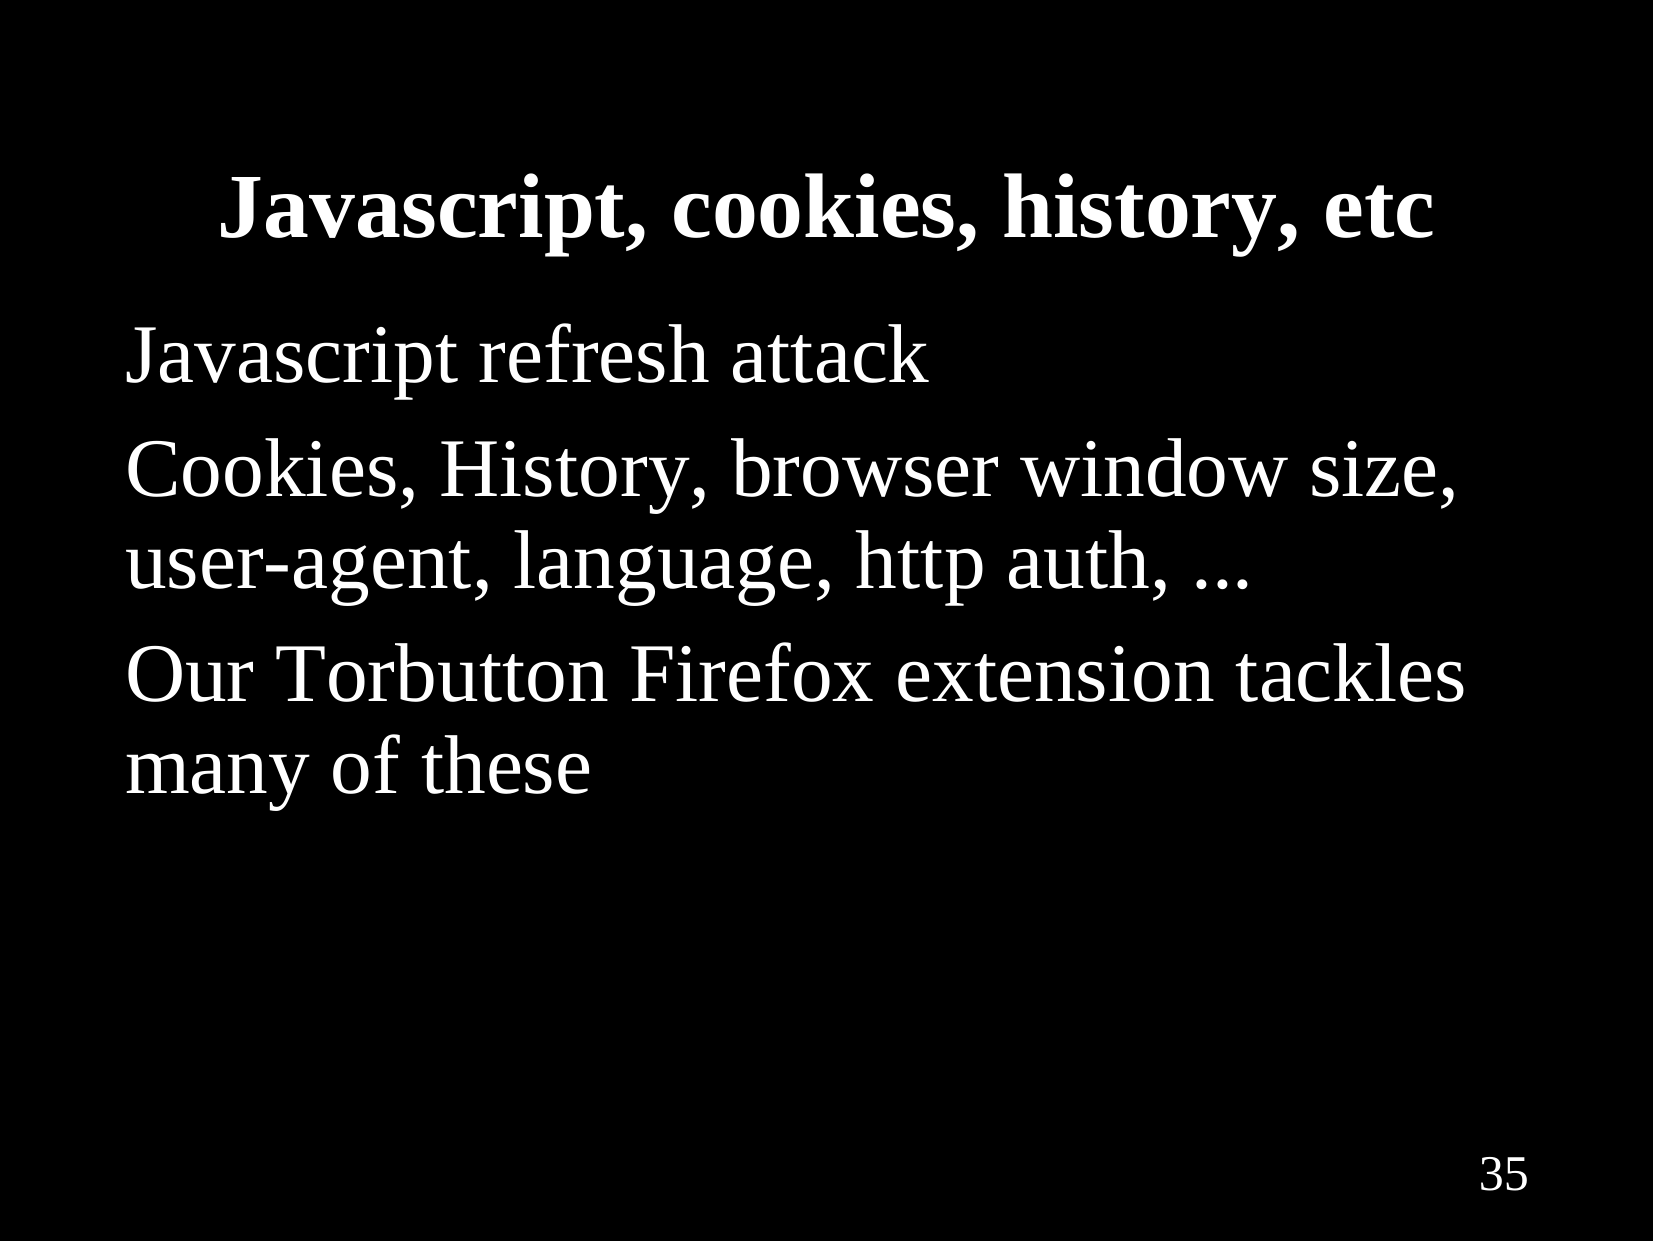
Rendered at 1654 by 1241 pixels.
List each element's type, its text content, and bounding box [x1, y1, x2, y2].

title Javascript, cookies, history, etc [121, 103, 1534, 311]
list Javascript refresh attack Cookies, History, browser window size, user-agent, language, http auth, ... Our Torbutton Firefox extension tackles many of these [125, 308, 1537, 1090]
